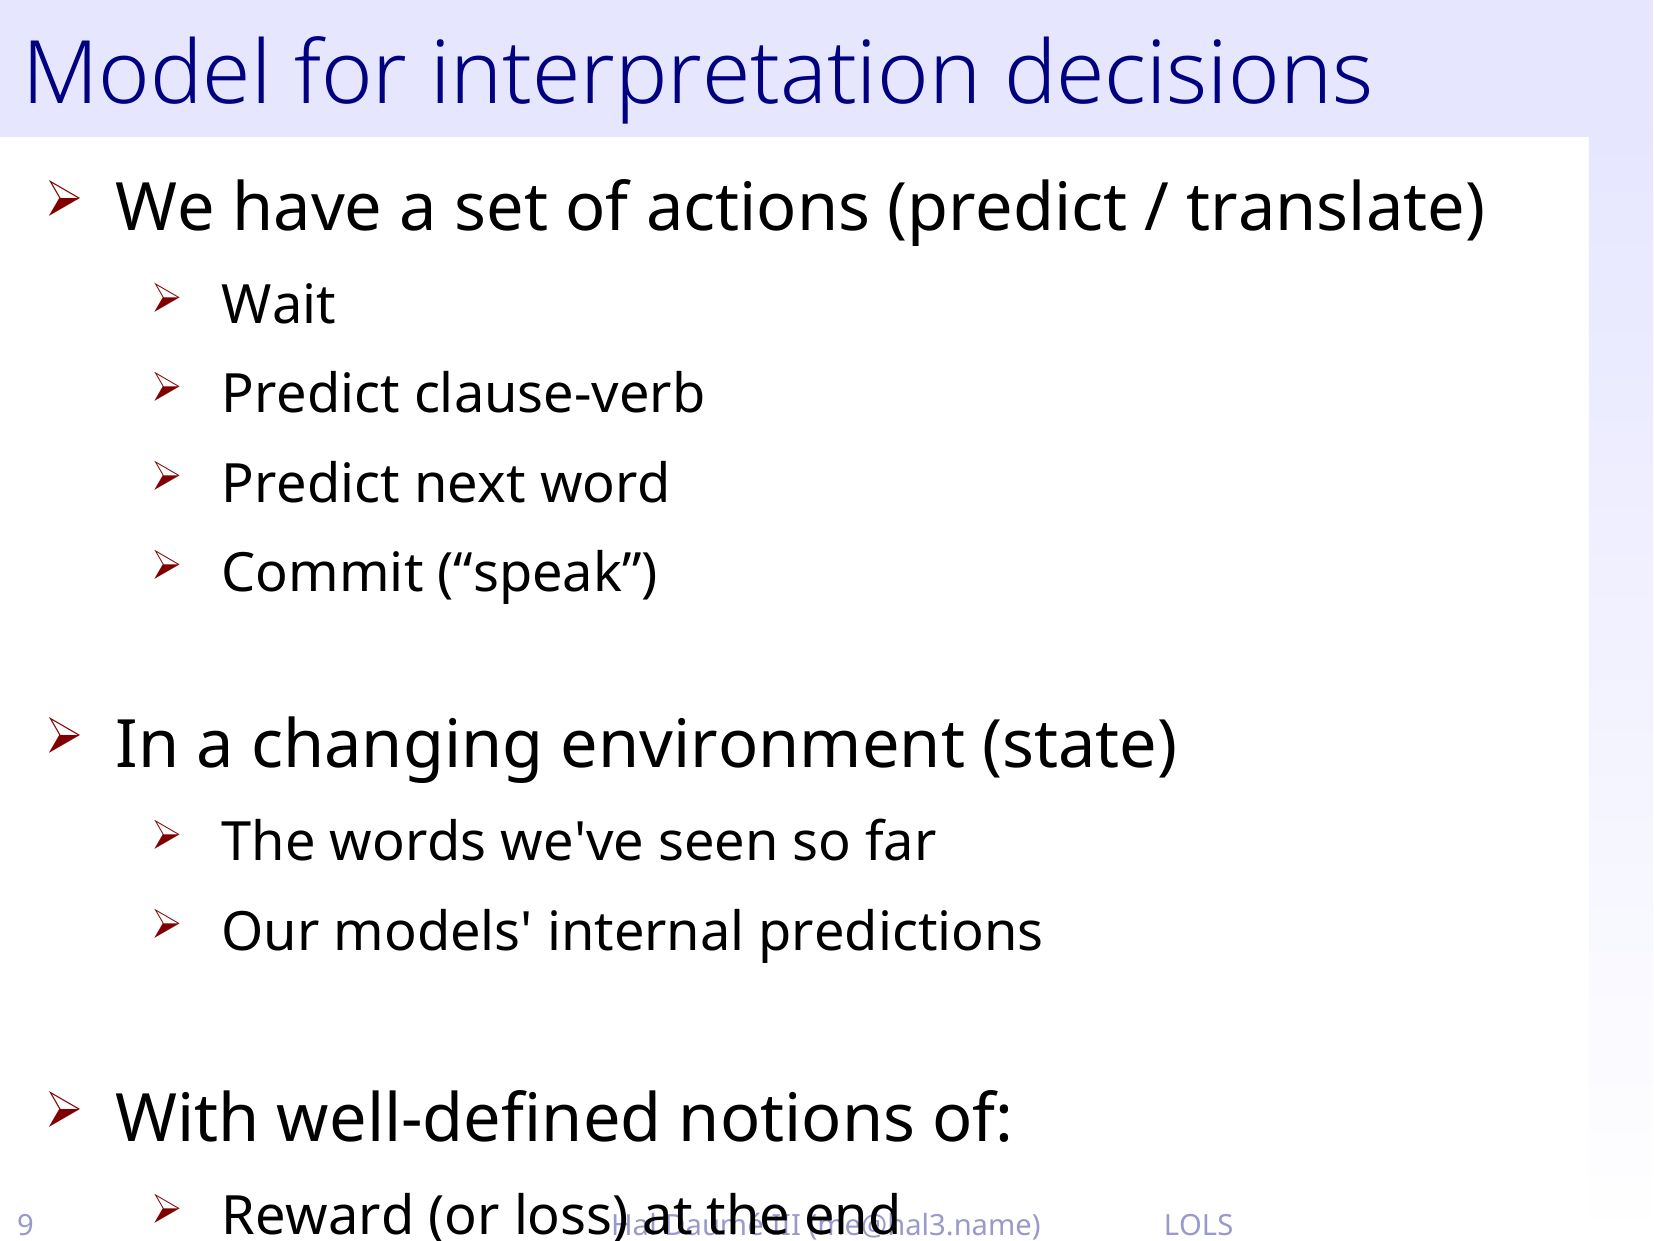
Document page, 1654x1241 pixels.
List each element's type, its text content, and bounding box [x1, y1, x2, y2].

title Model for interpretation decisions [22, 8, 1639, 131]
list We have a set of actions (predict / translate) Wait Predict clause-verb Predict next word Commit (“speak”) In a changing environment (state) The words we've seen so far Our models' internal predictions With well-defined notions of: Reward (or loss) at the end Optimal action at training time [32, 159, 1575, 1187]
